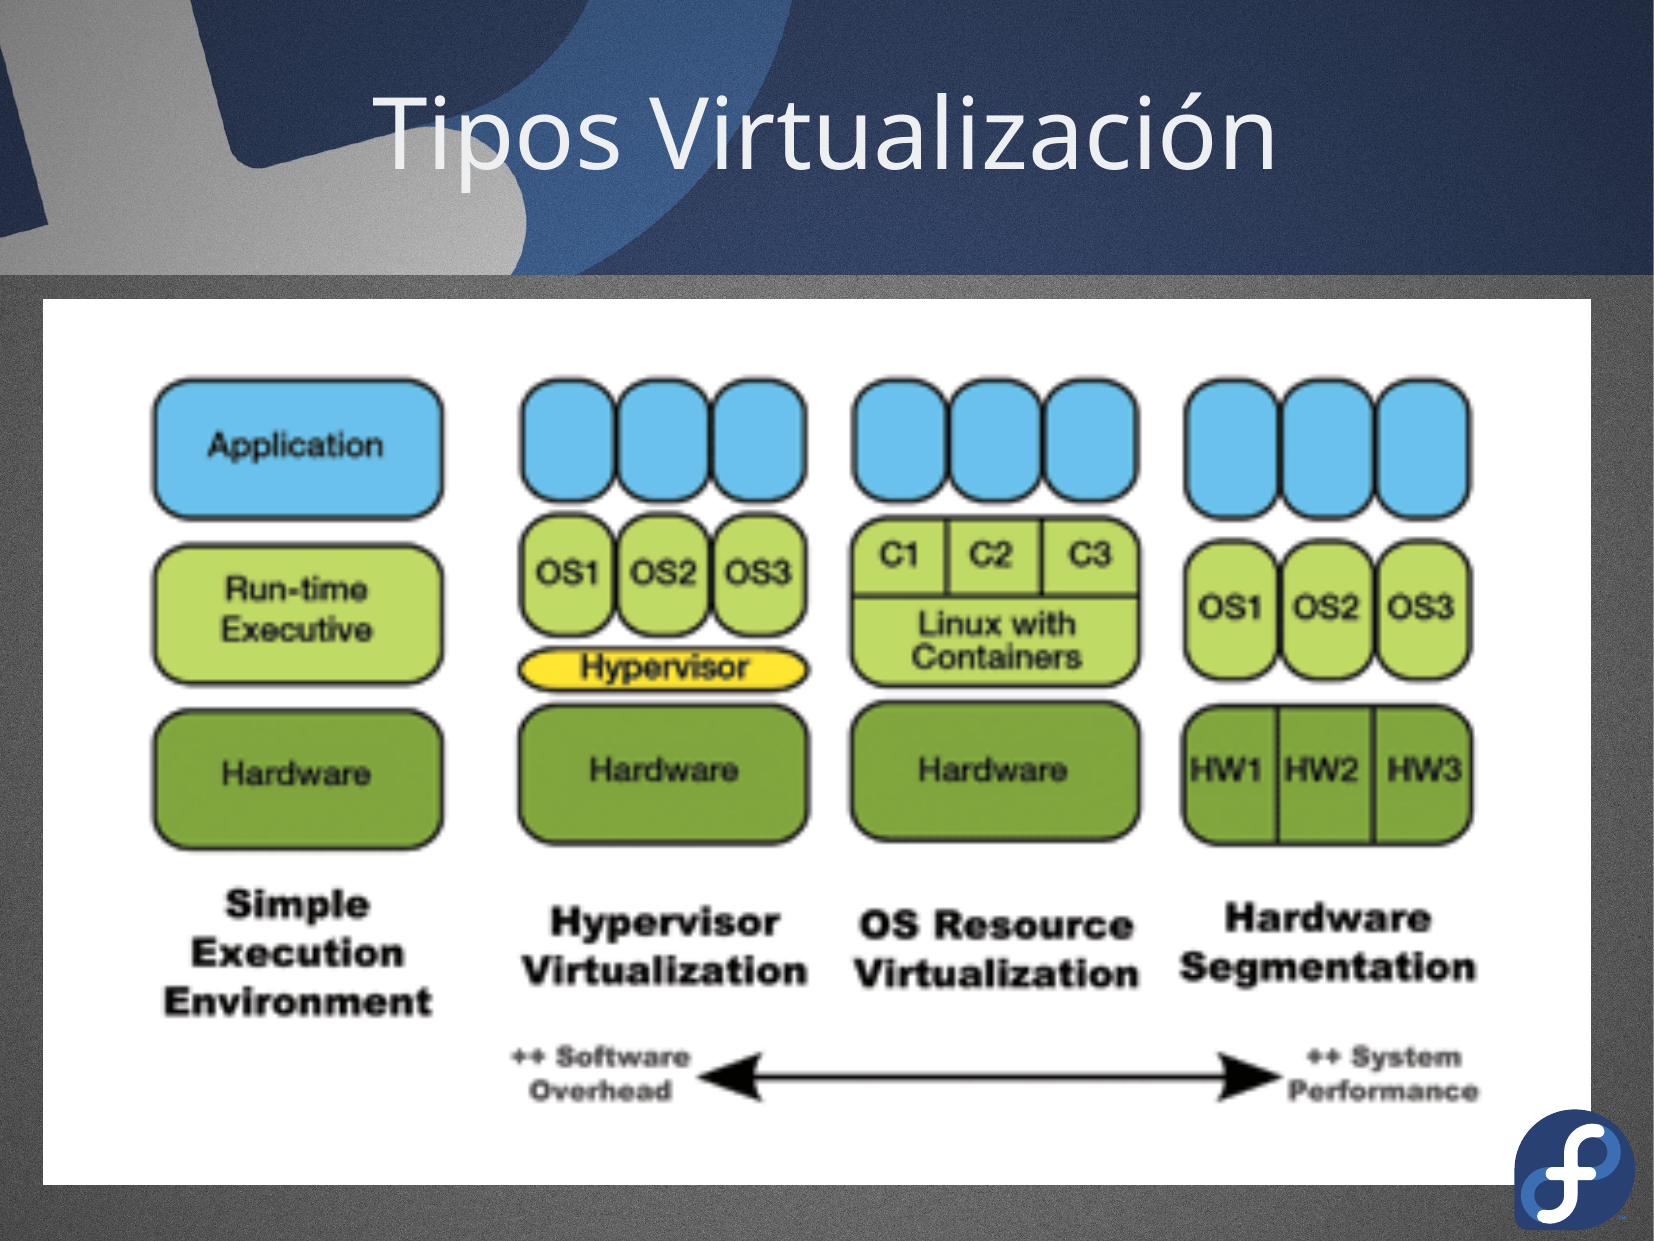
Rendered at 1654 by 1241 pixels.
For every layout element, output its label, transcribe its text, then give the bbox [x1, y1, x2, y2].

text_box Tipos Virtualización [88, 29, 1565, 237]
picture [0, 0, 1654, 1241]
